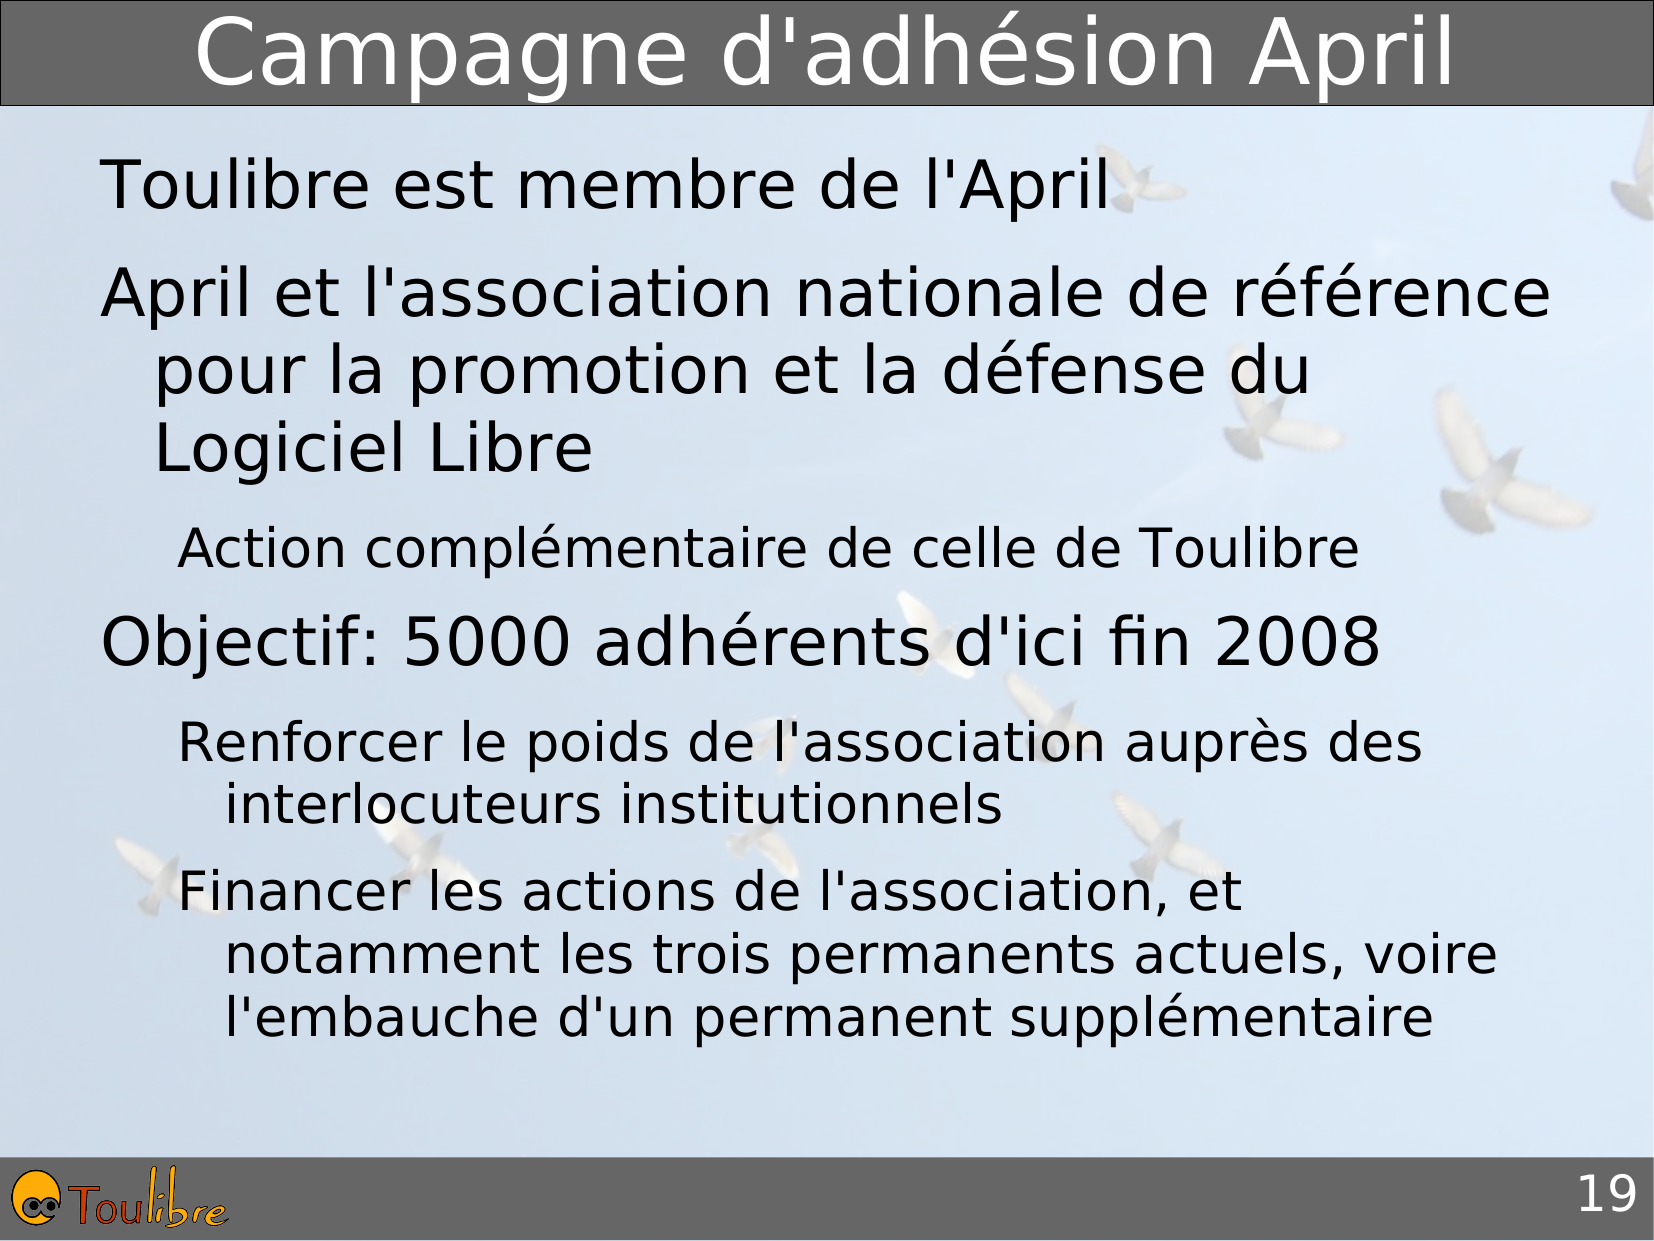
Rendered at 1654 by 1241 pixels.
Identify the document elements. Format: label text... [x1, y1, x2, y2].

picture [11, 1165, 229, 1228]
list Toulibre est membre de l'April April et l'association nationale de référence pour la promotion et la défense du Logiciel Libre Action complémentaire de celle de Toulibre Objectif: 5000 adhérents d'ici fin 2008 Renforcer le poids de l'association auprès des interlocuteurs institutionnels Financer les actions de l'association, et notamment les trois permanents actuels, voire l'embauche d'un permanent supplémentaire [82, 146, 1571, 1094]
title Campagne d'adhésion April [0, 0, 1654, 107]
